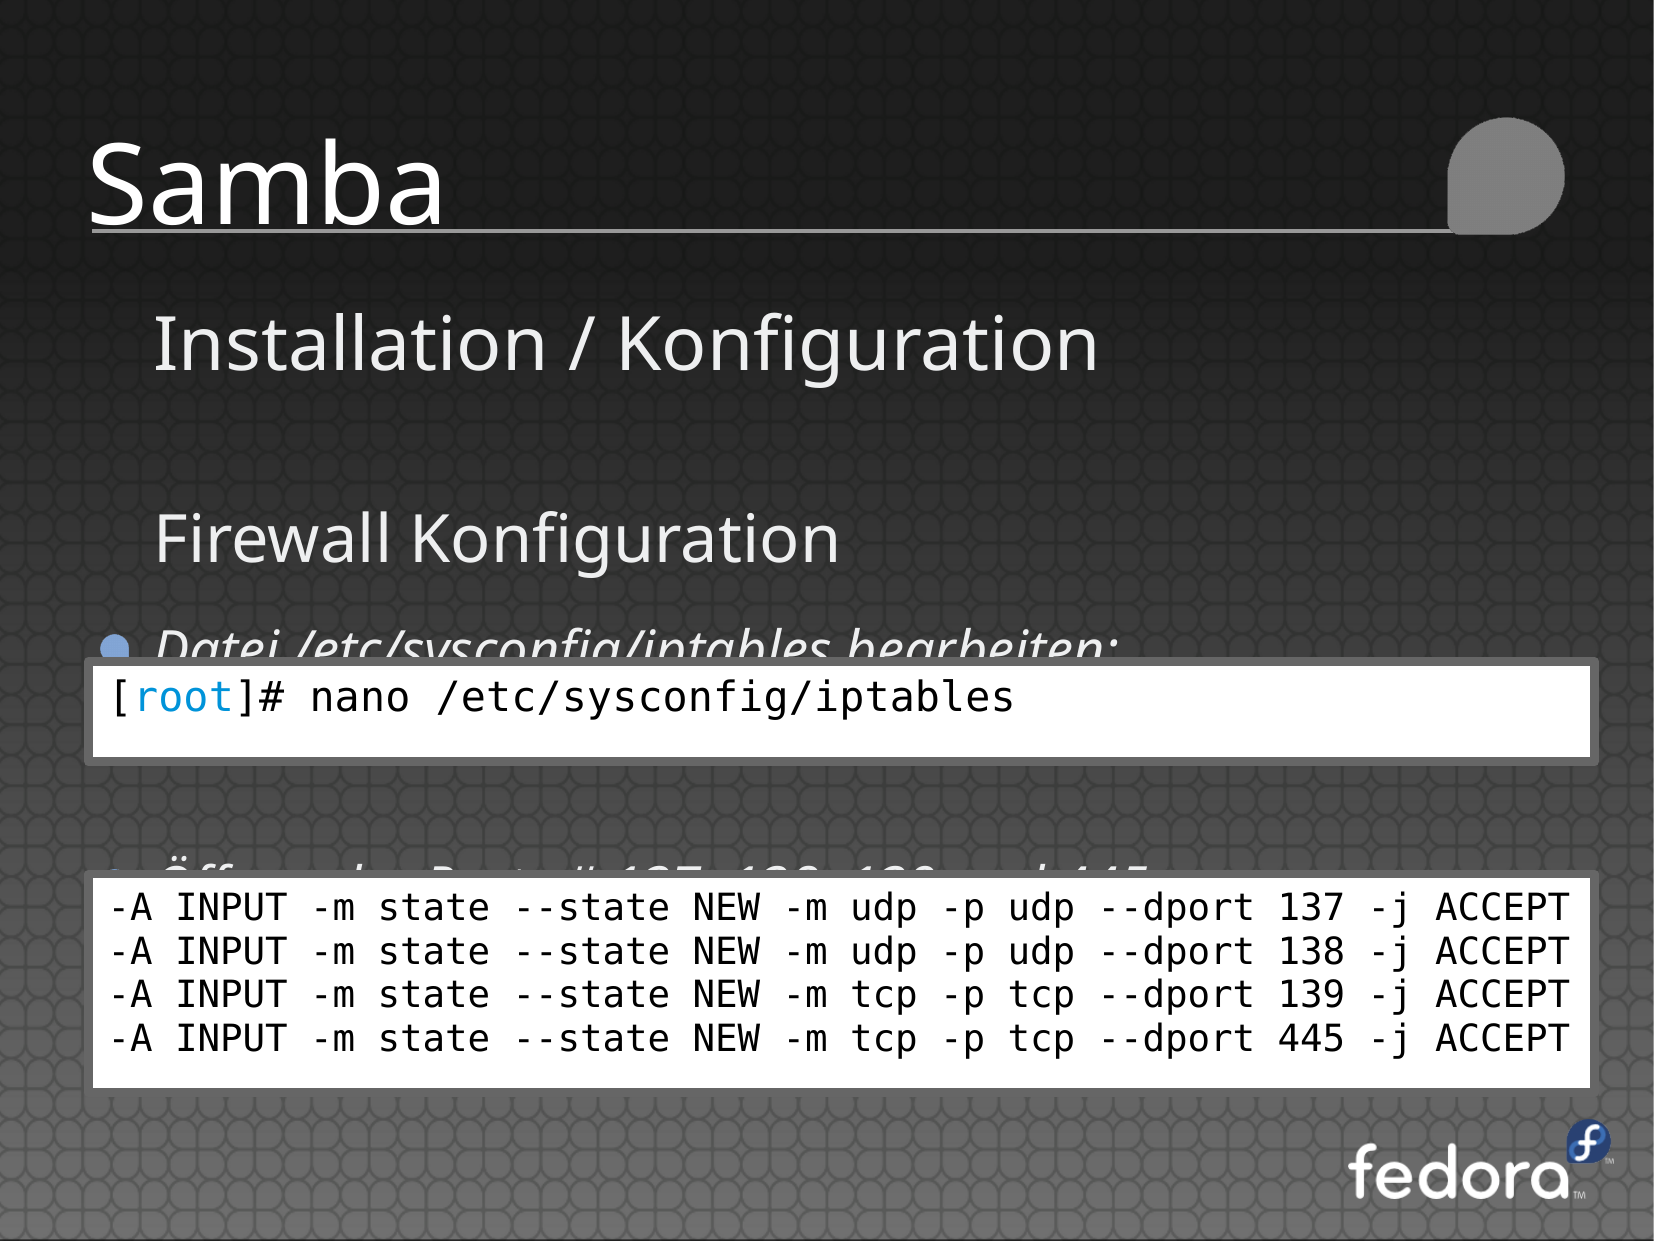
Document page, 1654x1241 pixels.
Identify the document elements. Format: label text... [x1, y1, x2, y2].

text_box -A INPUT -m state --state NEW -m udp -p udp --dport 137 -j ACCEPT -A INPUT -m state --state NEW -m udp -p udp --dport 138 -j ACCEPT -A INPUT -m state --state NEW -m tcp -p tcp --dport 139 -j ACCEPT -A INPUT -m state --state NEW -m tcp -p tcp --dport 445 -j ACCEPT [88, 874, 1595, 1093]
text_box [root]# nano /etc/sysconfig/iptables [88, 661, 1595, 762]
list Installation / Konfiguration Firewall Konfiguration Datei /etc/sysconfig/iptables bearbeiten: Öffnen der Ports # 137, 138, 139 and 445: [82, 290, 1571, 1109]
title Samba [86, 112, 1576, 249]
picture [0, 0, 1654, 1241]
